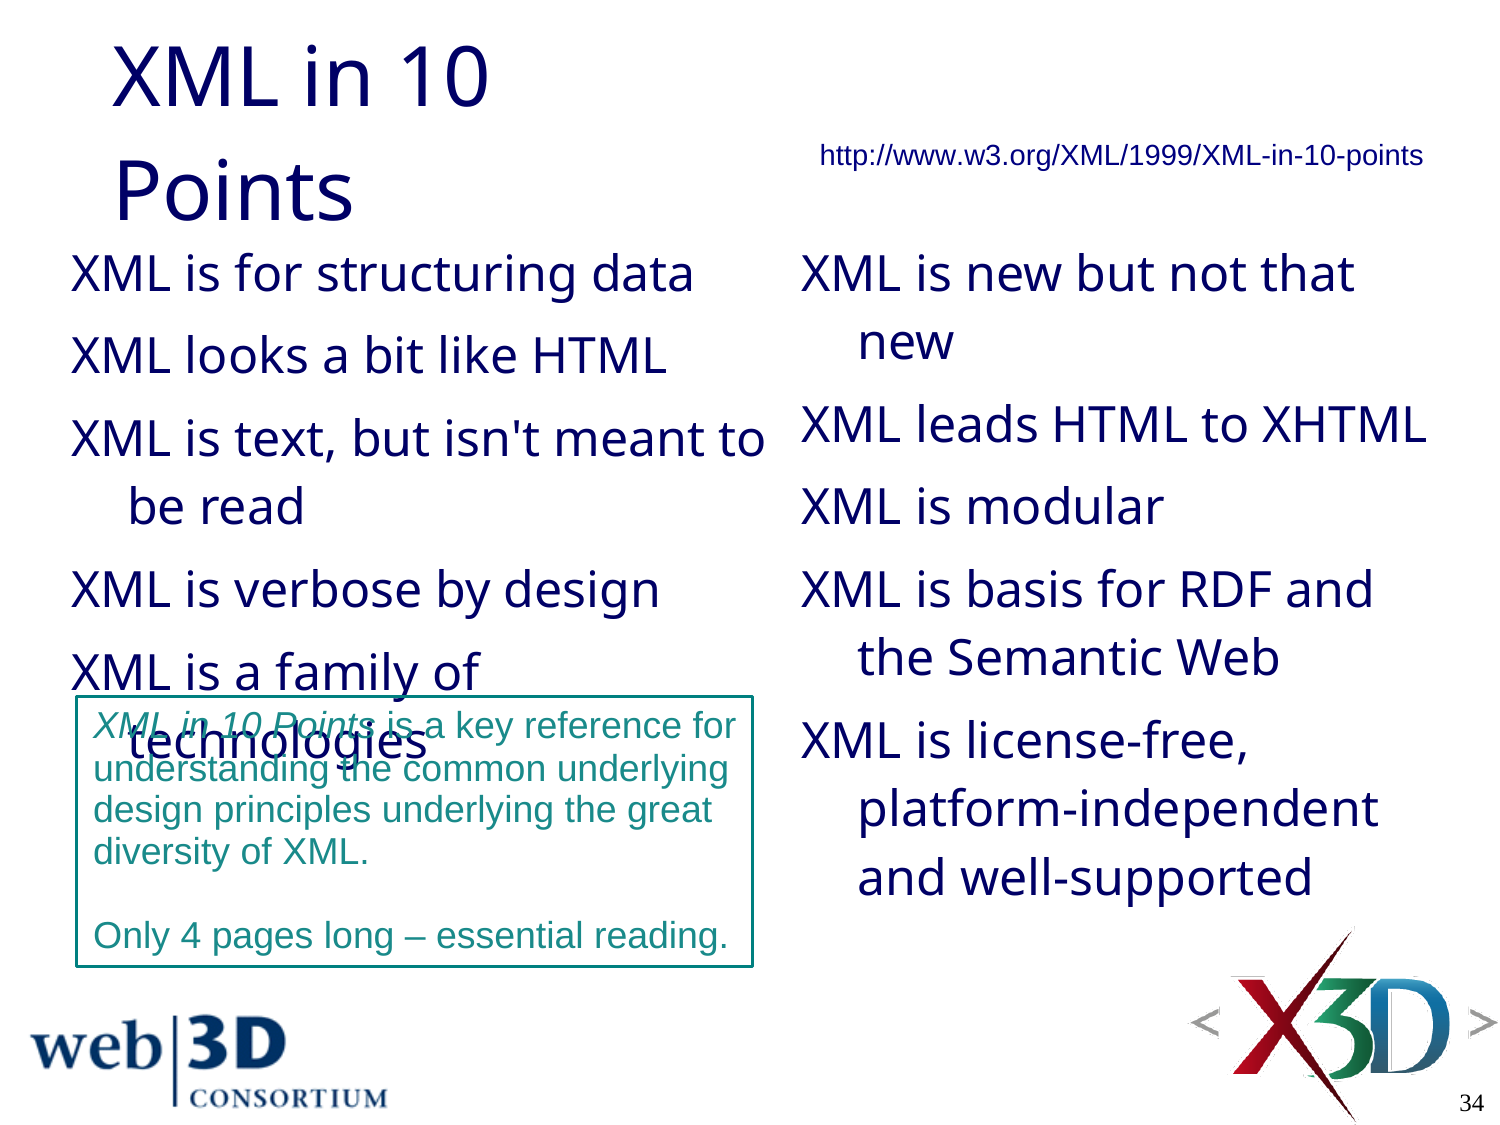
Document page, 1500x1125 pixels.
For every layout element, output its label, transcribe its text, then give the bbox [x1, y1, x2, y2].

picture [1187, 926, 1500, 1125]
list XML is for structuring data XML looks a bit like HTML XML is text, but isn't meant to be read XML is verbose by design XML is a family of technologies [71, 237, 769, 1001]
text_box XML in 10 Points is a key reference for understanding the common underlying design principles underlying the great diversity of XML. Only 4 pages long – essential reading. [76, 696, 753, 967]
title XML in 10 Points [112, 37, 752, 226]
picture [12, 998, 413, 1118]
list XML is new but not that new XML leads HTML to XHTML XML is modular XML is basis for RDF and the Semantic Web XML is license-free, platform-independent and well-supported [801, 237, 1456, 1001]
text_box http://www.w3.org/XML/1999/XML-in-10-points [804, 131, 1456, 179]
